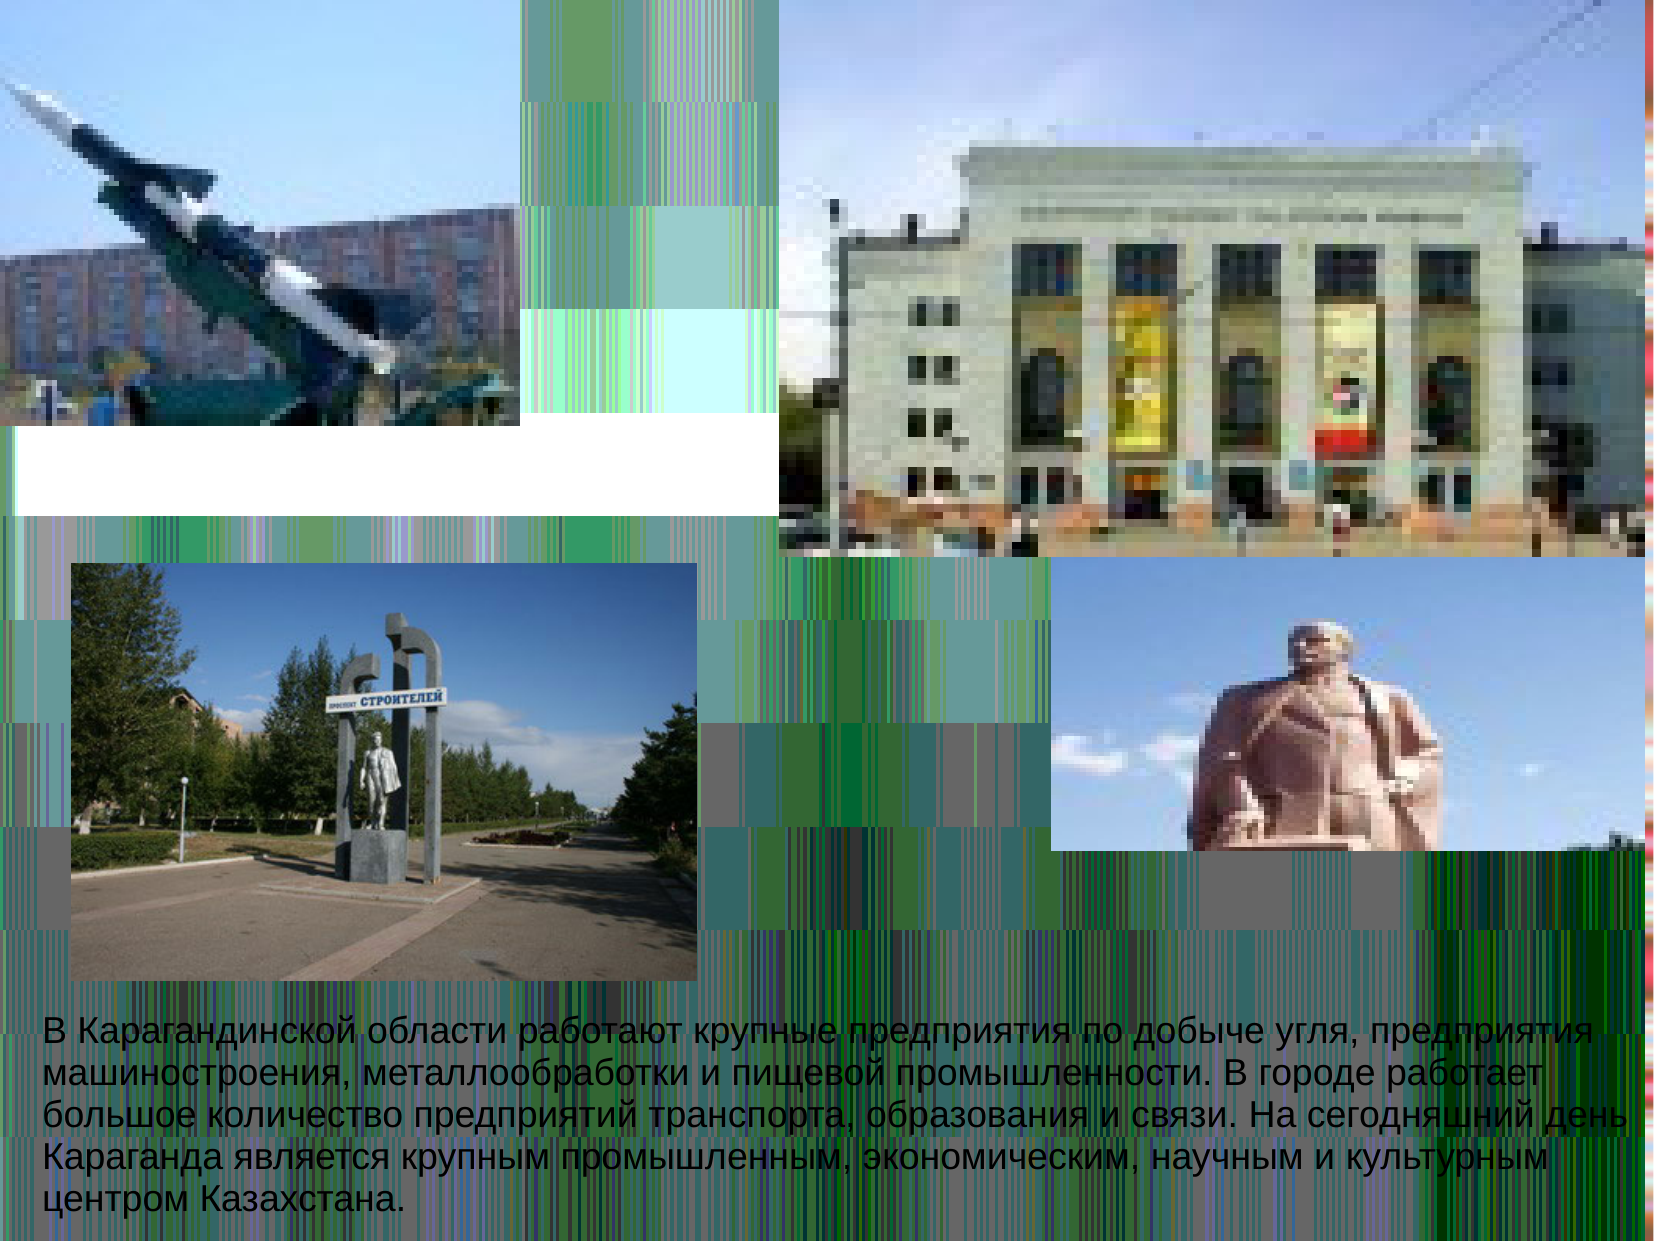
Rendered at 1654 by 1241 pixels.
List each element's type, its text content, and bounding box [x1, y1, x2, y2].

text_box В Карагандинской области работают крупные предприятия по добыче угля, предприятия машиностроения, металлообработки и пищевой промышленности. В городе работает большое количество предприятий транспорта, образования и связи. На сегодняшний день Караганда является крупным промышленным, экономическим, научным и культурным центром Казахстана. [27, 1002, 1645, 1228]
picture [0, 0, 1654, 1241]
